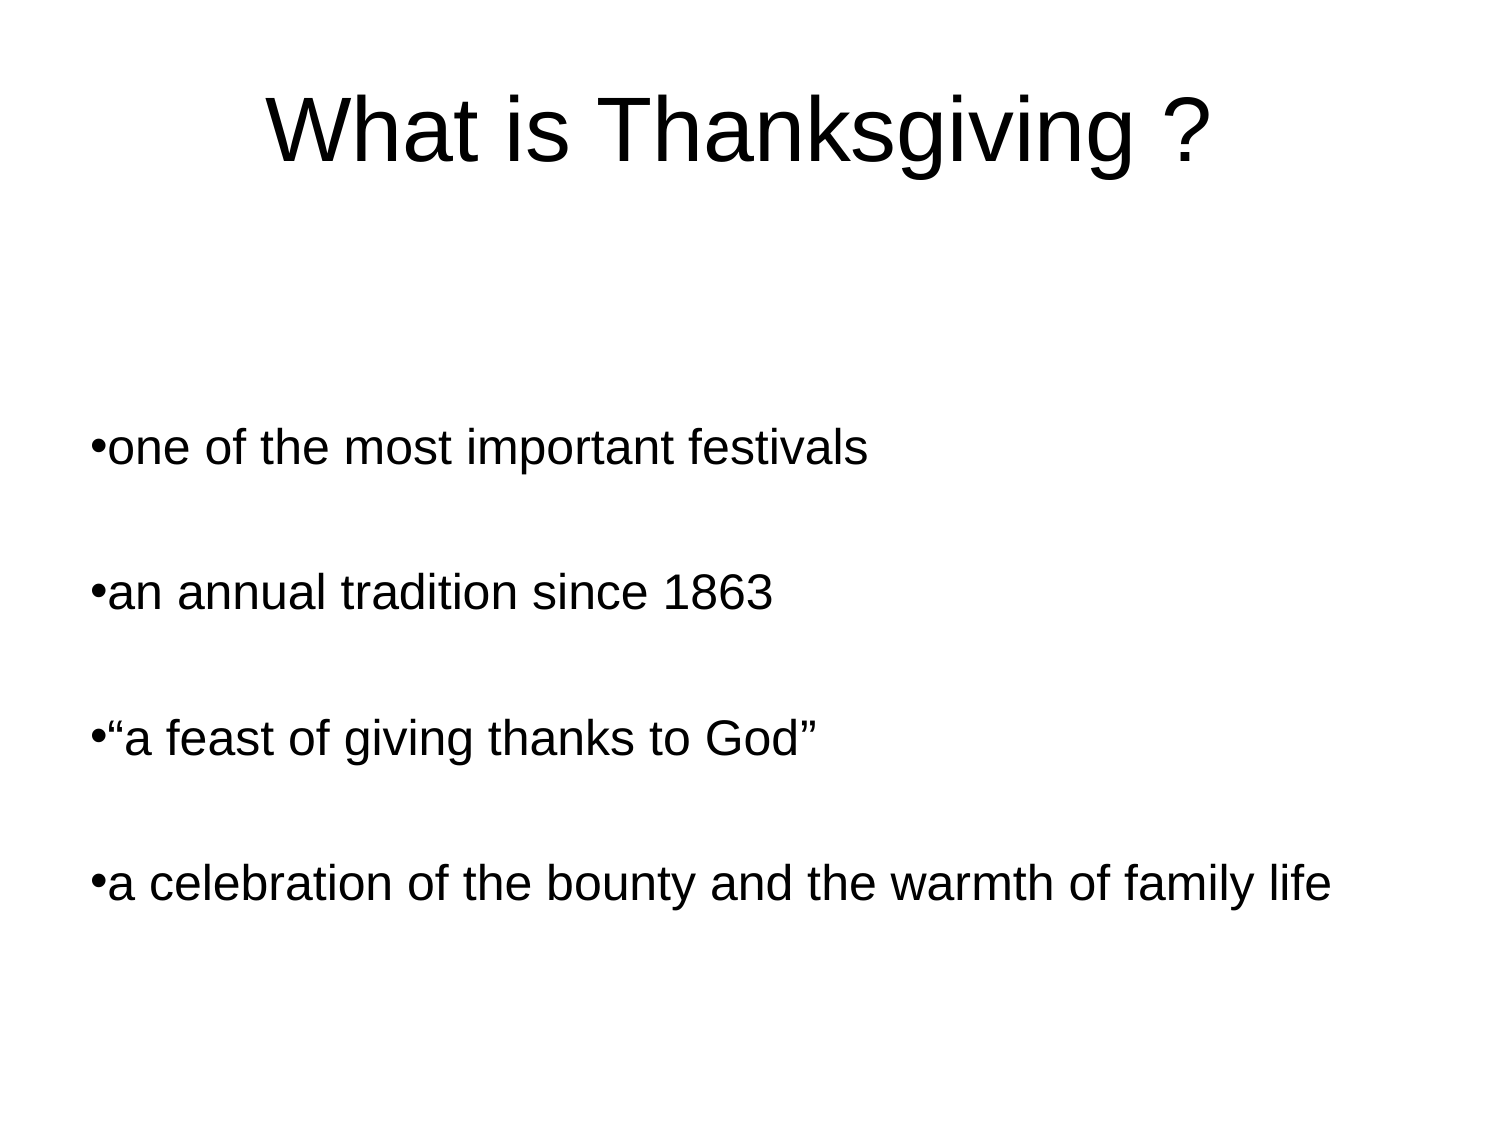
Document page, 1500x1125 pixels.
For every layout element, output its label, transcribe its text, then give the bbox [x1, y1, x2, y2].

list one of the most important festivals an annual tradition since 1863 “a feast of giving thanks to God” a celebration of the bounty and the warmth of family life [75, 262, 1426, 1006]
title What is Thanksgiving ? [64, 30, 1415, 219]
